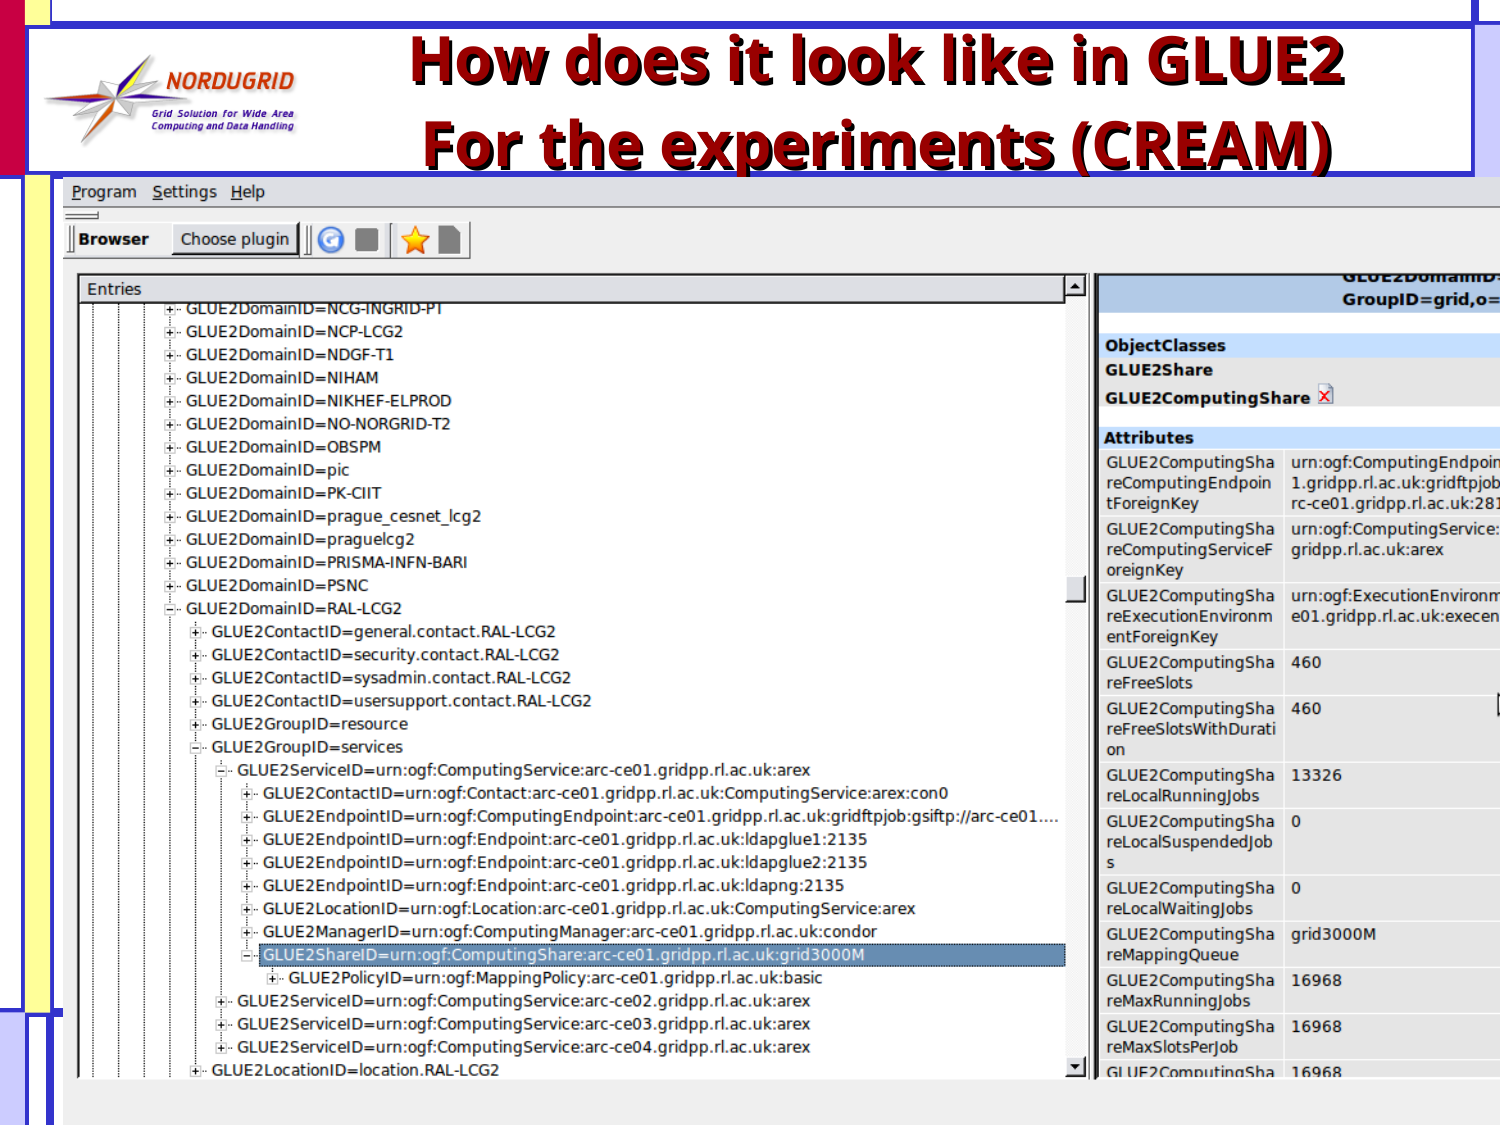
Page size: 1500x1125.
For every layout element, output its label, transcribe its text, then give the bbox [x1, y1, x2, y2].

title How does it look like in GLUE2 For the experiments (CREAM) [324, 17, 1428, 177]
picture [63, 177, 1500, 1125]
picture [40, 49, 301, 148]
